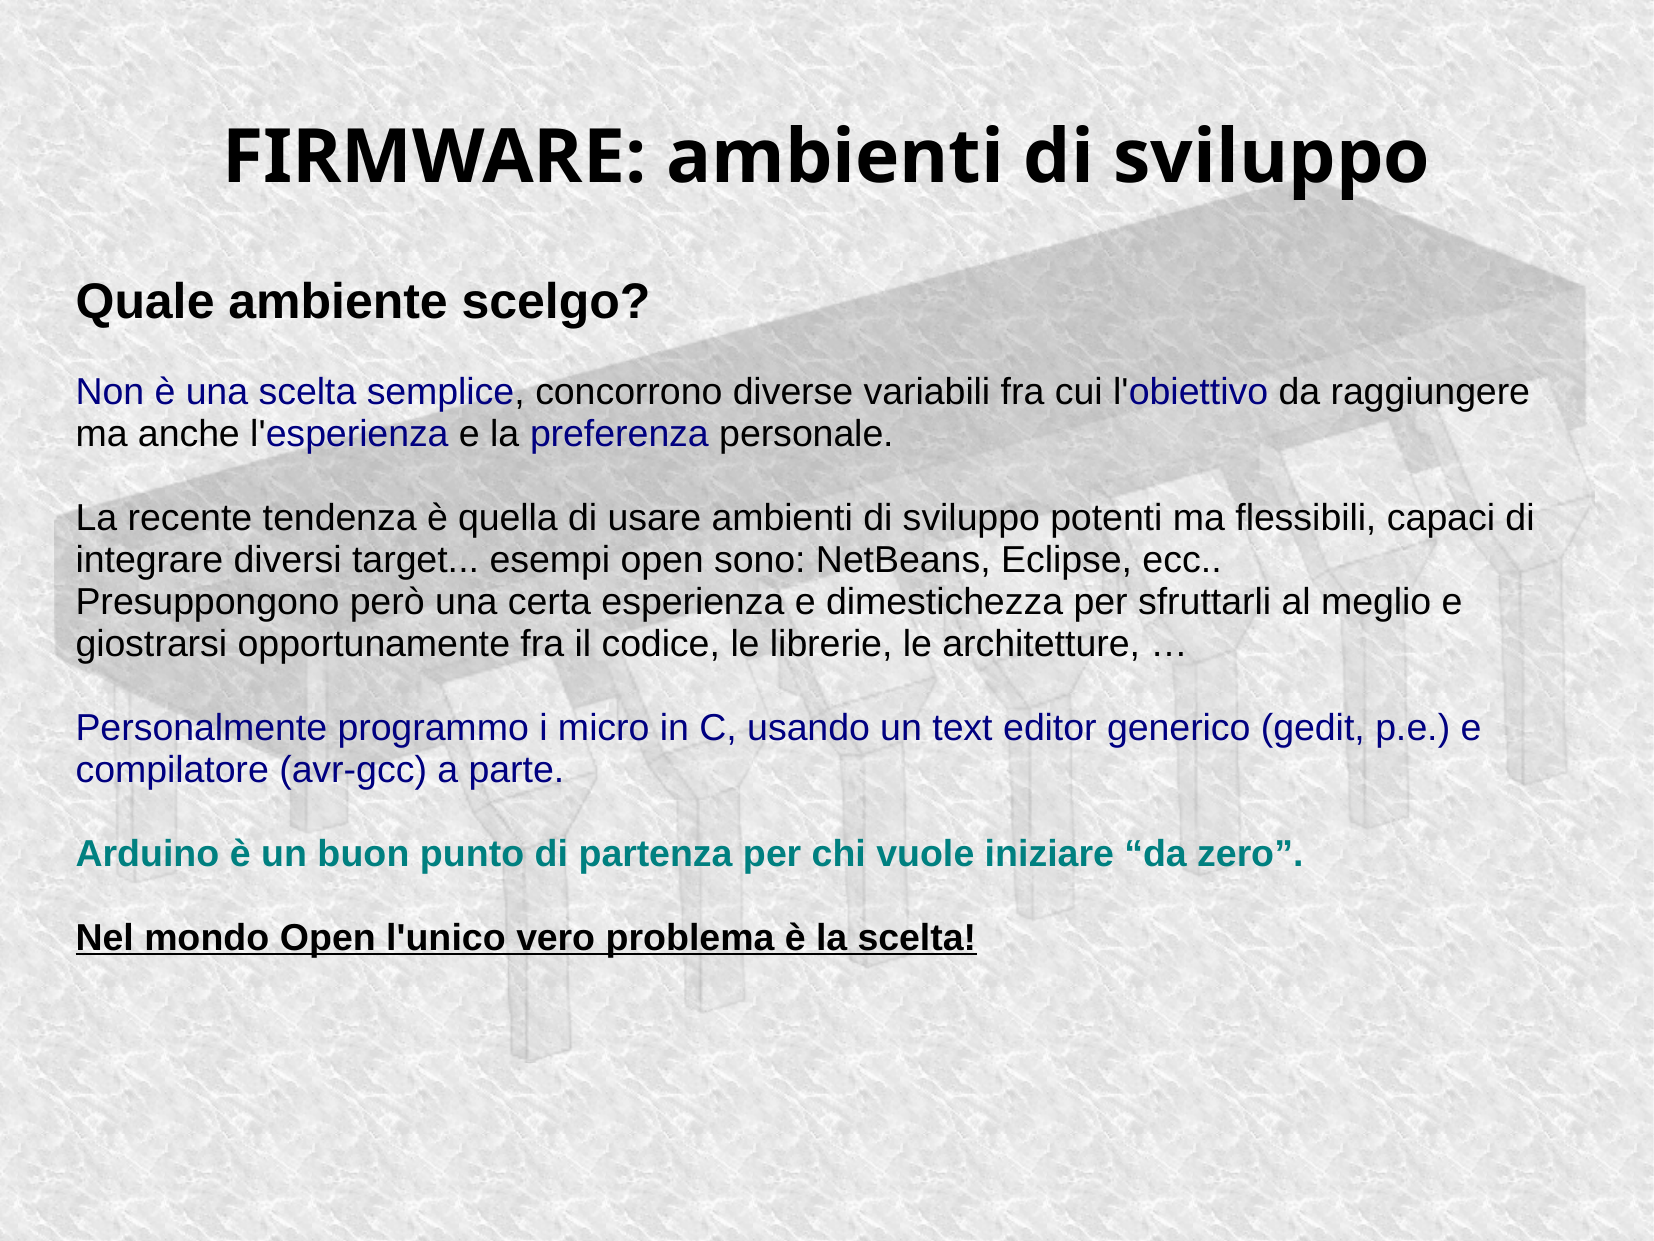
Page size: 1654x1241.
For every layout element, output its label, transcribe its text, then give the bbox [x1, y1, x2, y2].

text_box Quale ambiente scelgo? Non è una scelta semplice, concorrono diverse variabili fra cui l'obiettivo da raggiungere ma anche l'esperienza e la preferenza personale. La recente tendenza è quella di usare ambienti di sviluppo potenti ma flessibili, capaci di integrare diversi target... esempi open sono: NetBeans, Eclipse, ecc.. Presuppongono però una certa esperienza e dimestichezza per sfruttarli al meglio e giostrarsi opportunamente fra il codice, le librerie, le architetture, … Personalmente programmo i micro in C, usando un text editor generico (gedit, p.e.) e compilatore (avr-gcc) a parte. Arduino è un buon punto di partenza per chi vuole iniziare “da zero”. Nel mondo Open l'unico vero problema è la scelta! [59, 265, 1595, 967]
picture [0, 0, 1654, 1241]
title FIRMWARE: ambienti di sviluppo [82, 56, 1571, 250]
